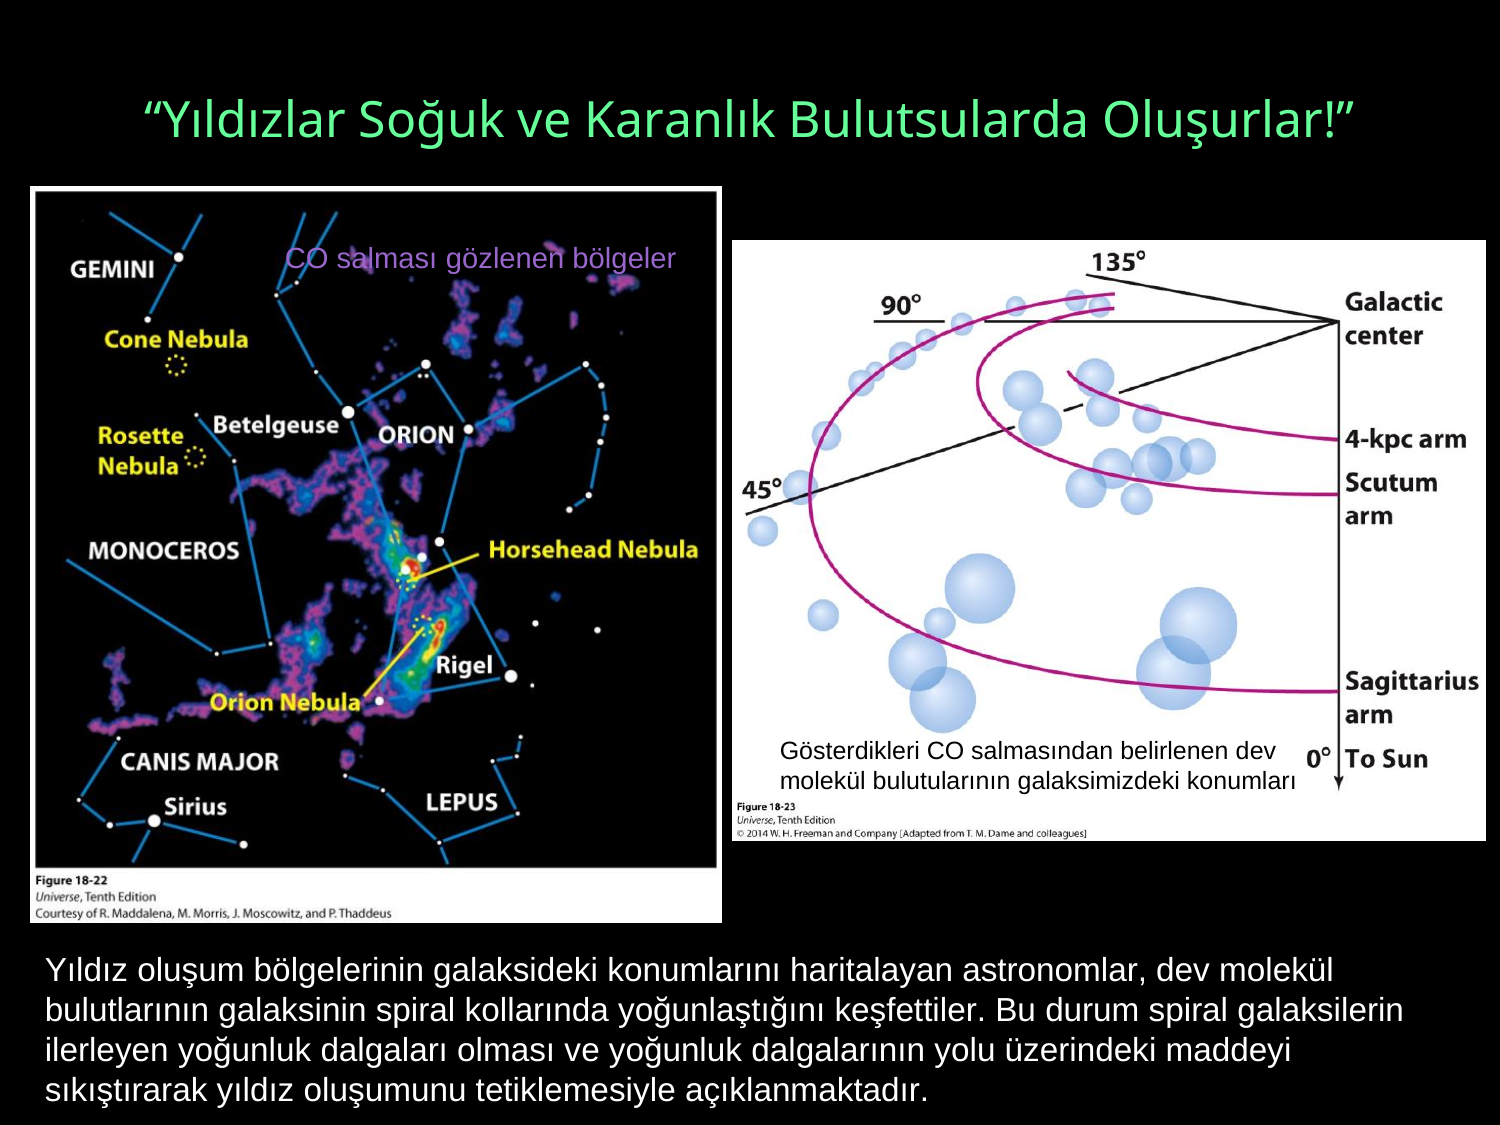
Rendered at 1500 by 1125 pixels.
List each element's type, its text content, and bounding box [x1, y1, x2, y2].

text_box Gösterdikleri CO salmasından belirlenen dev molekül bulutularının galaksimizdeki konumları [765, 727, 1351, 803]
text_box Yıldız oluşum bölgelerinin galaksideki konumlarını haritalayan astronomlar, dev molekül bulutlarının galaksinin spiral kollarında yoğunlaştığını keşfettiler. Bu durum spiral galaksilerin ilerleyen yoğunluk dalgaları olması ve yoğunluk dalgalarının yolu üzerindeki maddeyi sıkıştırarak yıldız oluşumunu tetiklemesiyle açıklanmaktadır. [30, 940, 1471, 1116]
picture [732, 240, 1486, 841]
picture [30, 186, 722, 923]
text_box CO salması gözlenen bölgeler [270, 232, 706, 293]
title “Yıldızlar Soğuk ve Karanlık Bulutsularda Oluşurlar!” [30, 80, 1471, 165]
